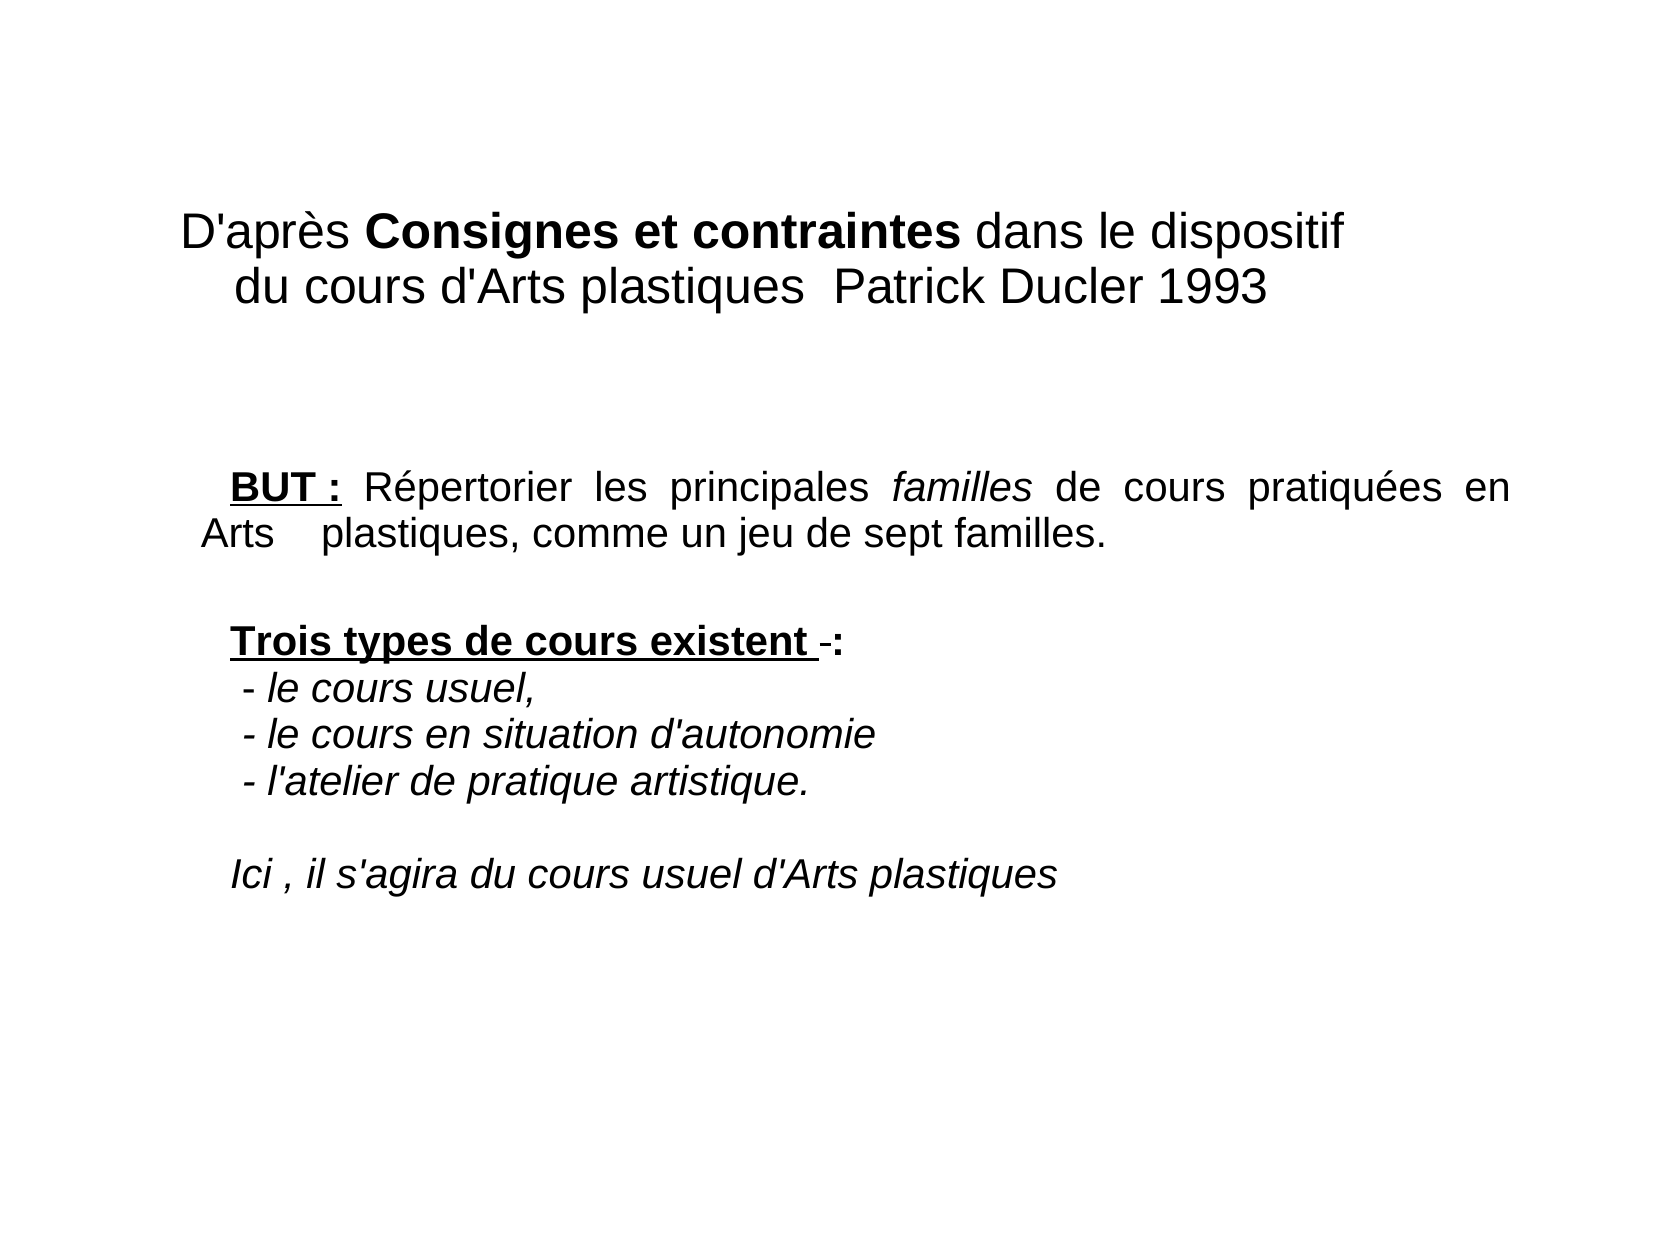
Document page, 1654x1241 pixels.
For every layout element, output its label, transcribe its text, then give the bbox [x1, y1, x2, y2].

text_box D'après Consignes et contraintes dans le dispositif du cours d'Arts plastiques Patrick Ducler 1993 [140, 153, 1371, 324]
text_box BUT : Répertorier les principales familles de cours pratiquées en Arts plastiques, comme un jeu de sept familles. Trois types de cours existent : - le cours usuel, - le cours en situation d'autonomie - l'atelier de pratique artistique. Ici , il s'agira du cours usuel d'Arts plastiques [200, 370, 1512, 1075]
